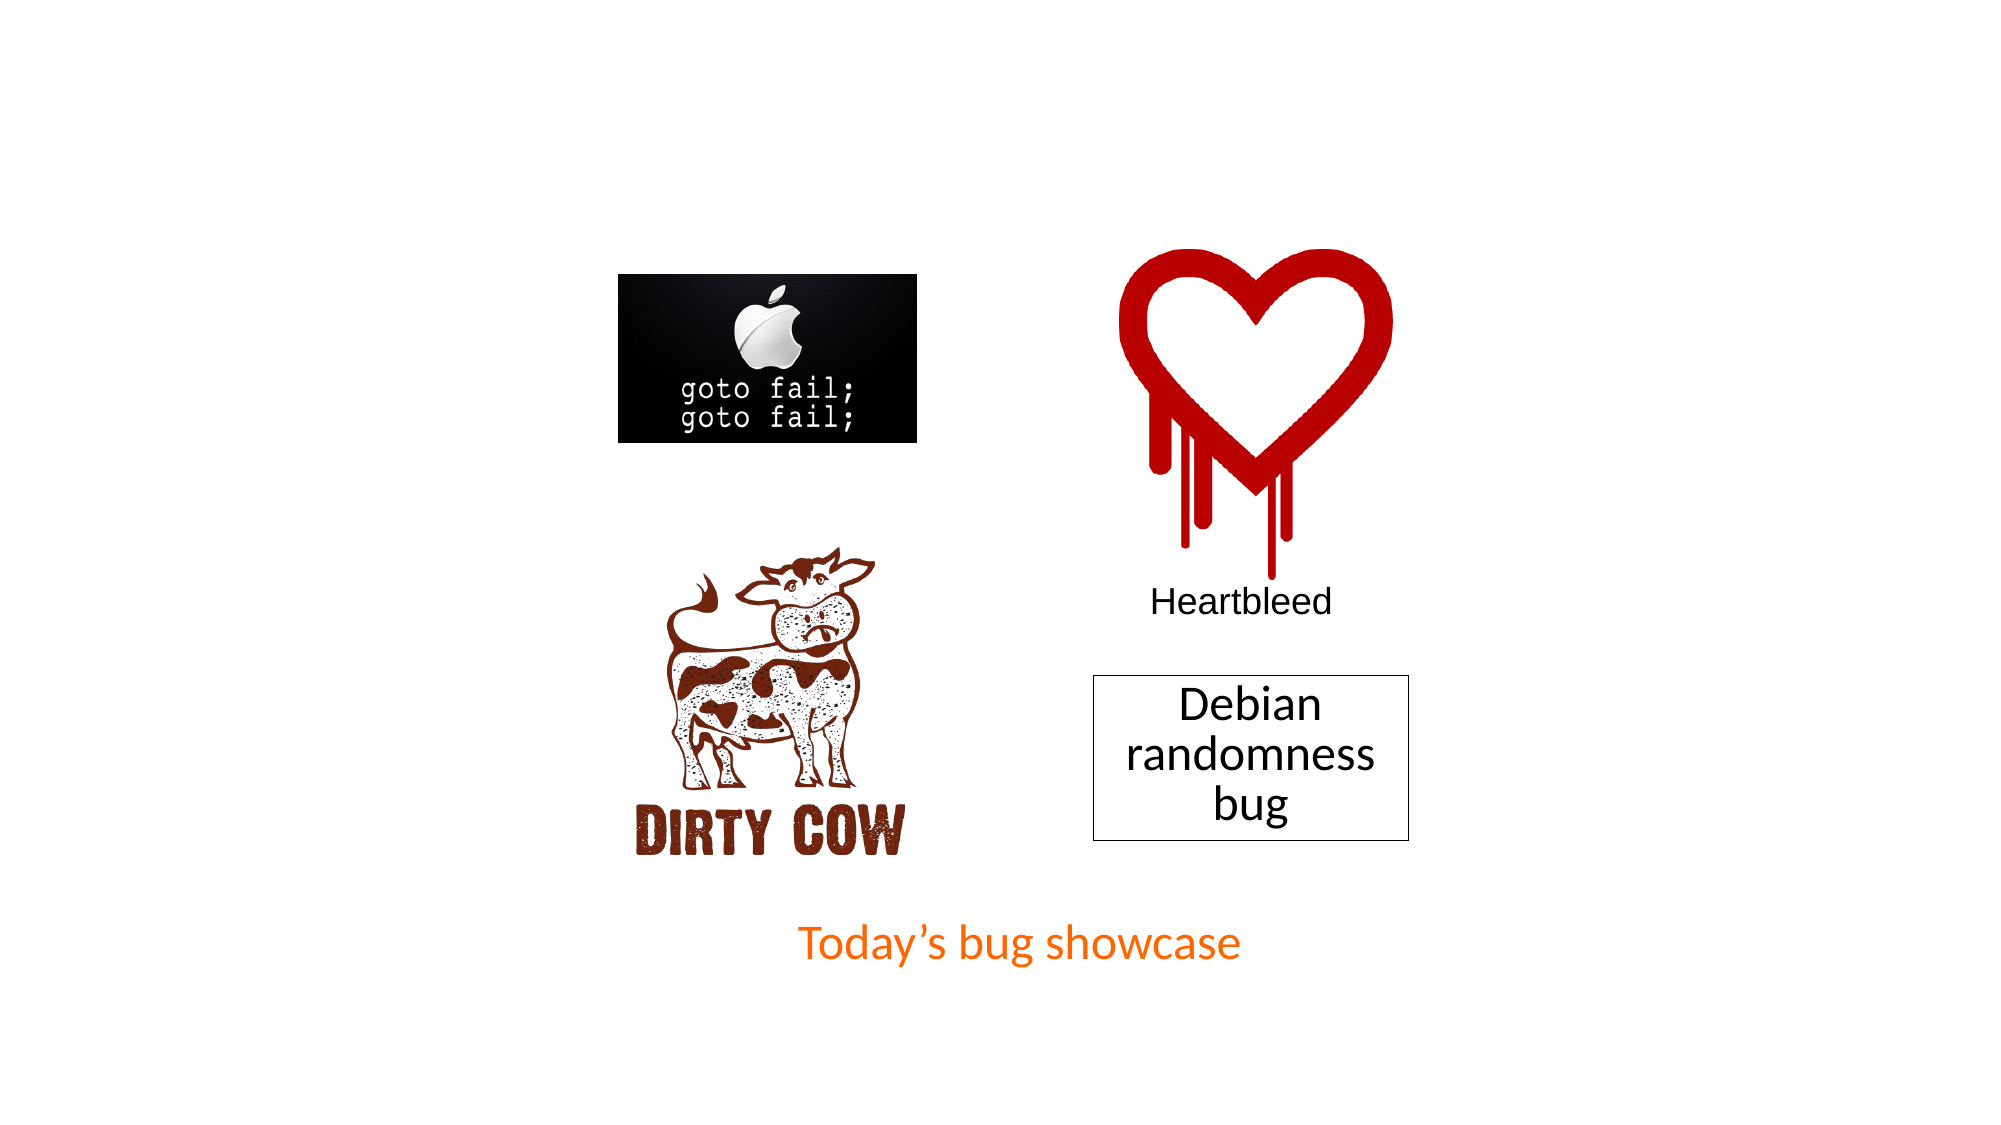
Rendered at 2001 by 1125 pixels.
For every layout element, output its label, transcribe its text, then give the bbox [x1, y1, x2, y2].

picture [609, 516, 932, 886]
picture [1115, 245, 1396, 573]
text_box Heartbleed [941, 573, 1542, 631]
text_box Debian randomness bug [1093, 675, 1409, 841]
picture [618, 274, 917, 443]
text_box Today’s bug showcase [652, 914, 1388, 980]
